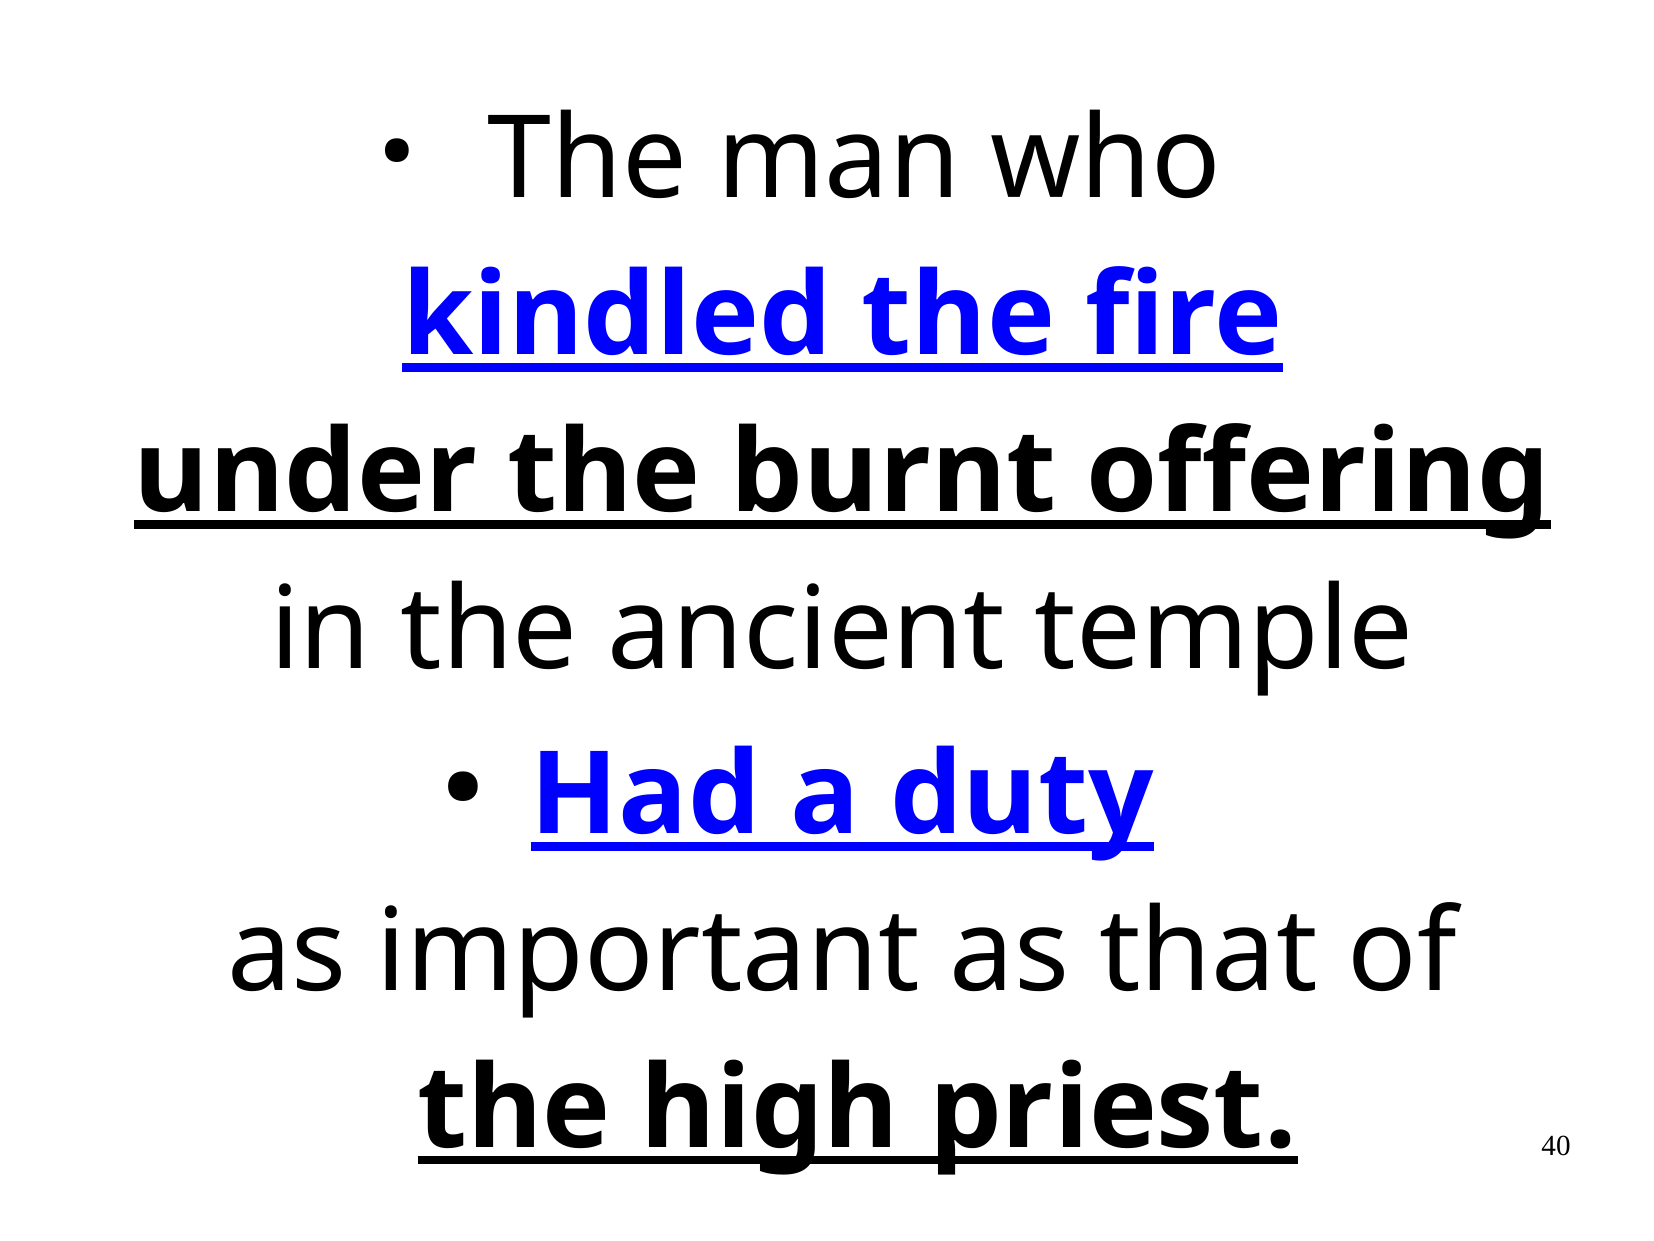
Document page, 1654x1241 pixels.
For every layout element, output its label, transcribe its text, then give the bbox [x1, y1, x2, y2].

list The man who kindled the fire under the burnt offering in the ancient temple Had a duty as important as that of the high priest. [37, 37, 1613, 1201]
